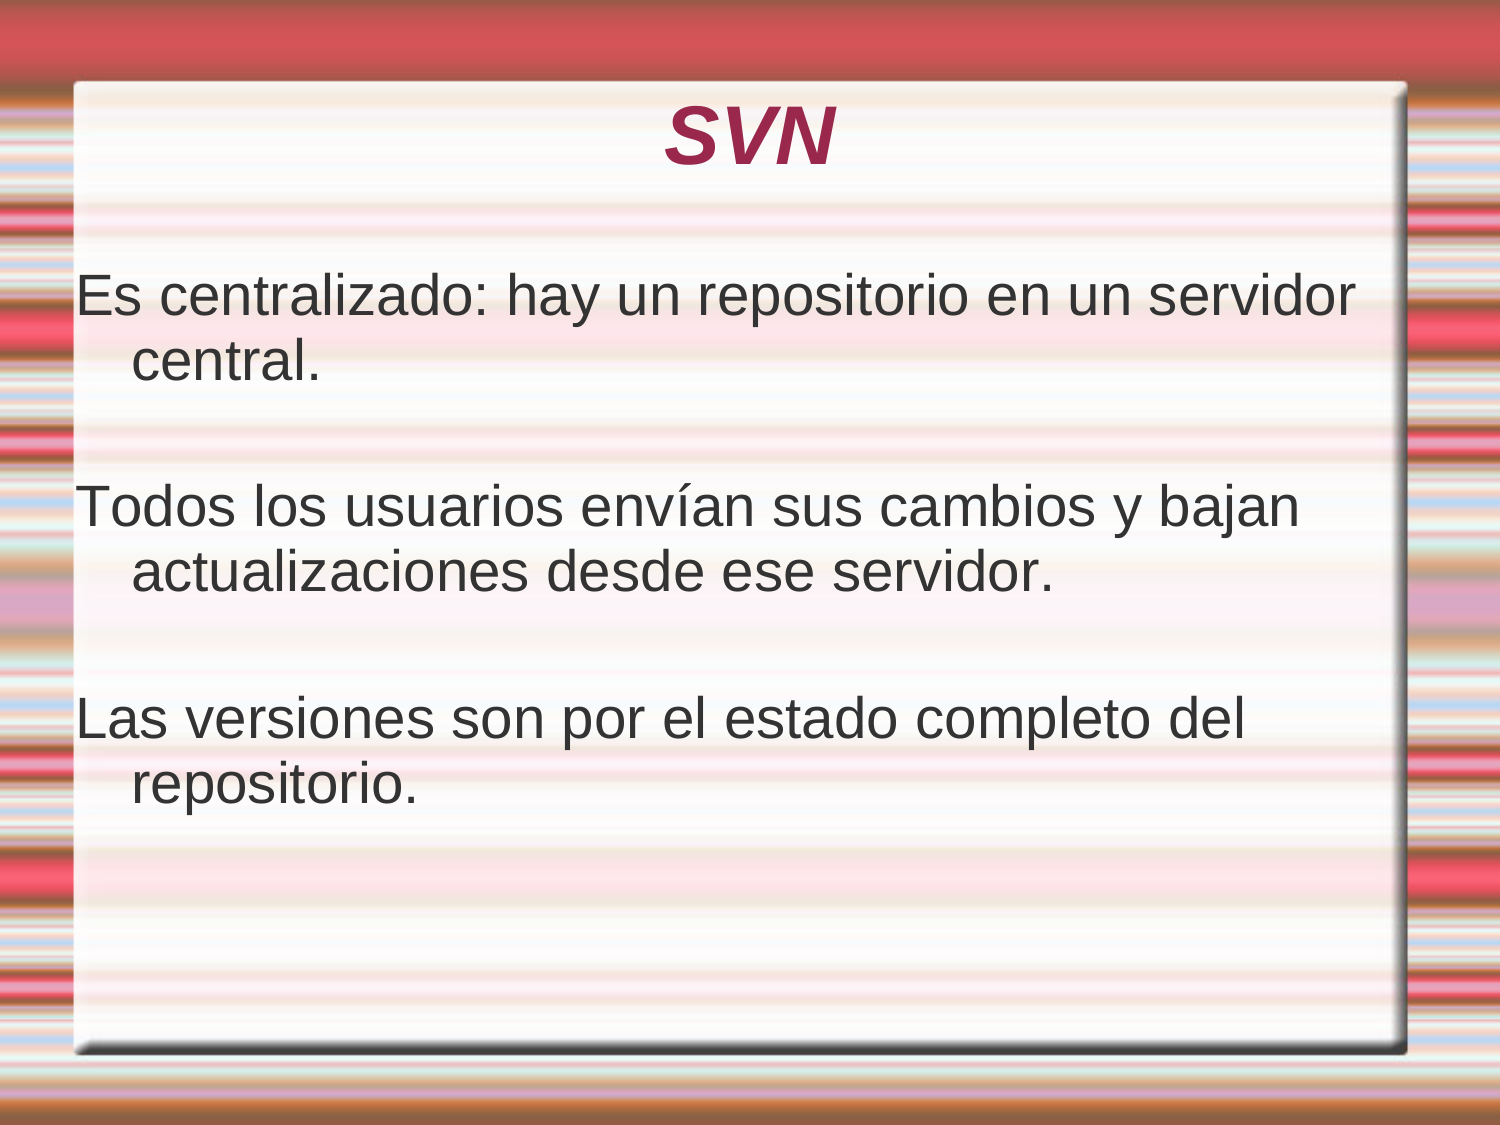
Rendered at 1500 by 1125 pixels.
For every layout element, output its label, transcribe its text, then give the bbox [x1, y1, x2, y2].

list Es centralizado: hay un repositorio en un servidor central. Todos los usuarios envían sus cambios y bajan actualizaciones desde ese servidor. Las versiones son por el estado completo del repositorio. [75, 262, 1426, 1006]
picture [0, 0, 1500, 1125]
title SVN [75, 25, 1426, 253]
